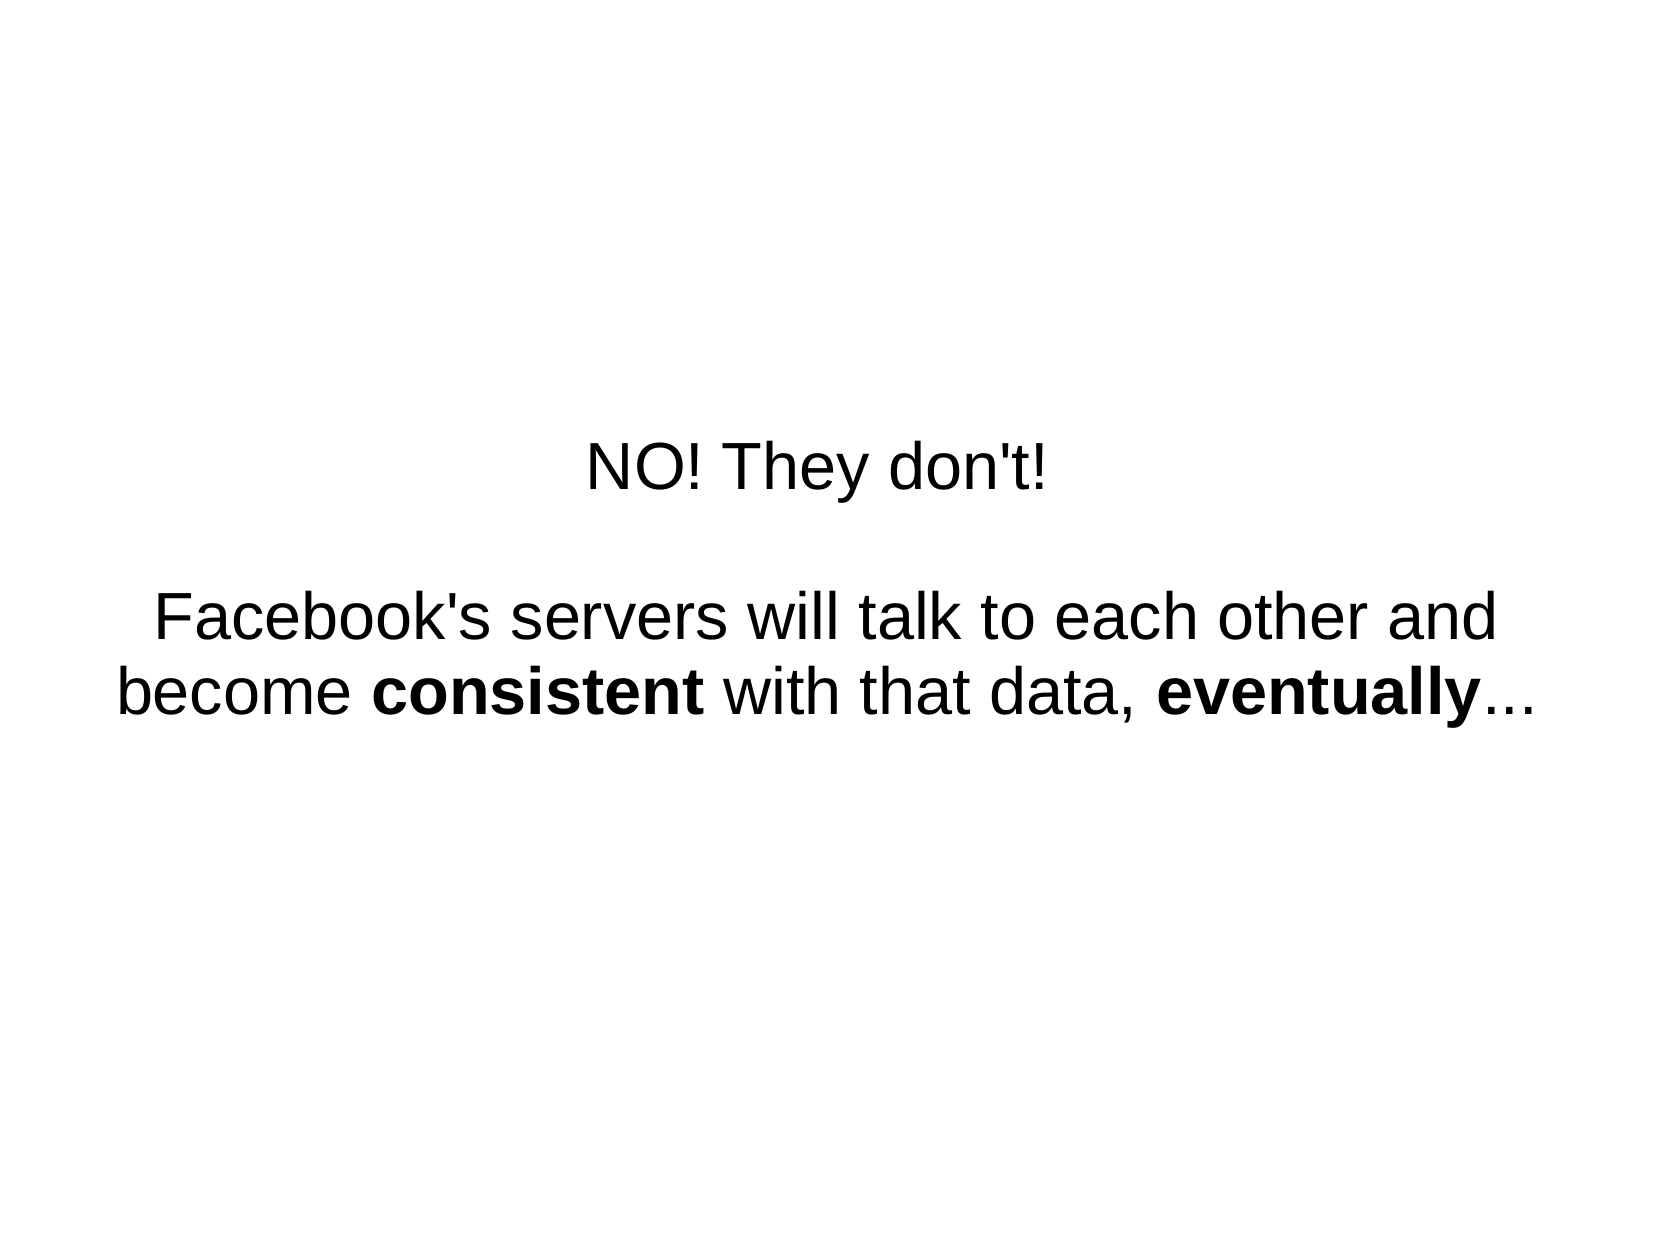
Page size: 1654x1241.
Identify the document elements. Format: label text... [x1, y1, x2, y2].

subtitle NO! They don't! Facebook's servers will talk to each other and become consistent with that data, eventually... [82, 49, 1571, 1109]
